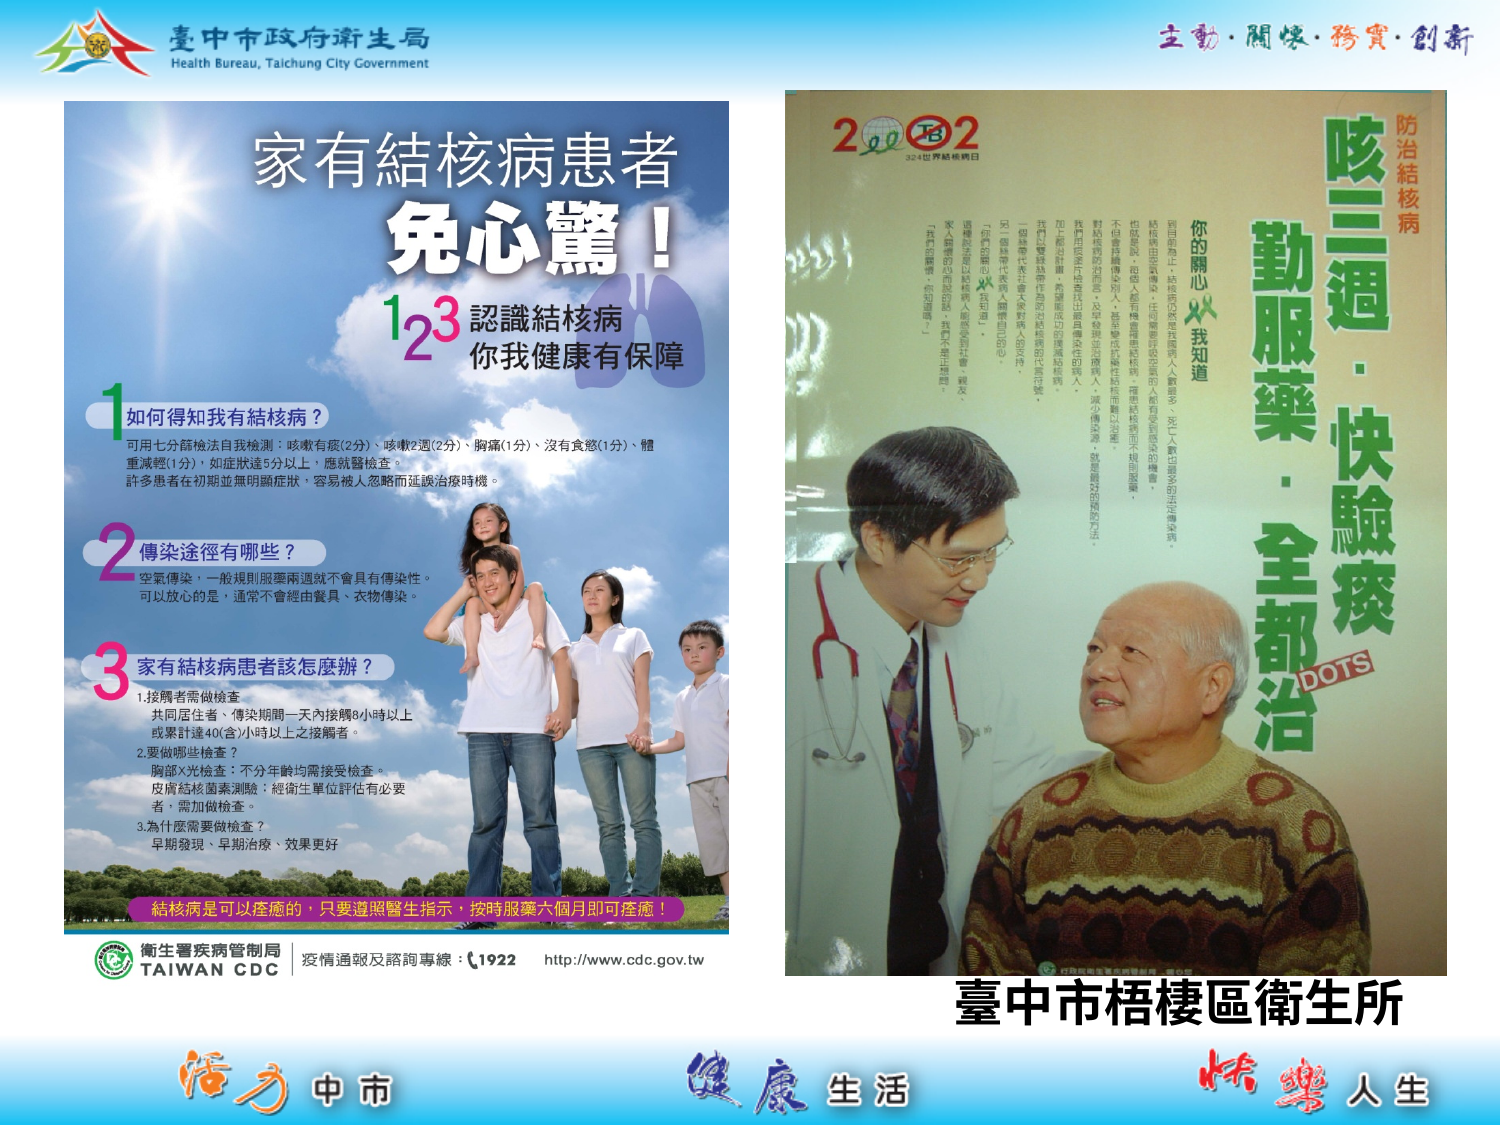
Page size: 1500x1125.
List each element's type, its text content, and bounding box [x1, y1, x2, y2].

picture [64, 101, 729, 930]
text_box 臺中市梧棲區衛生所 [939, 976, 1420, 1040]
picture [64, 934, 729, 988]
picture [785, 90, 1447, 976]
